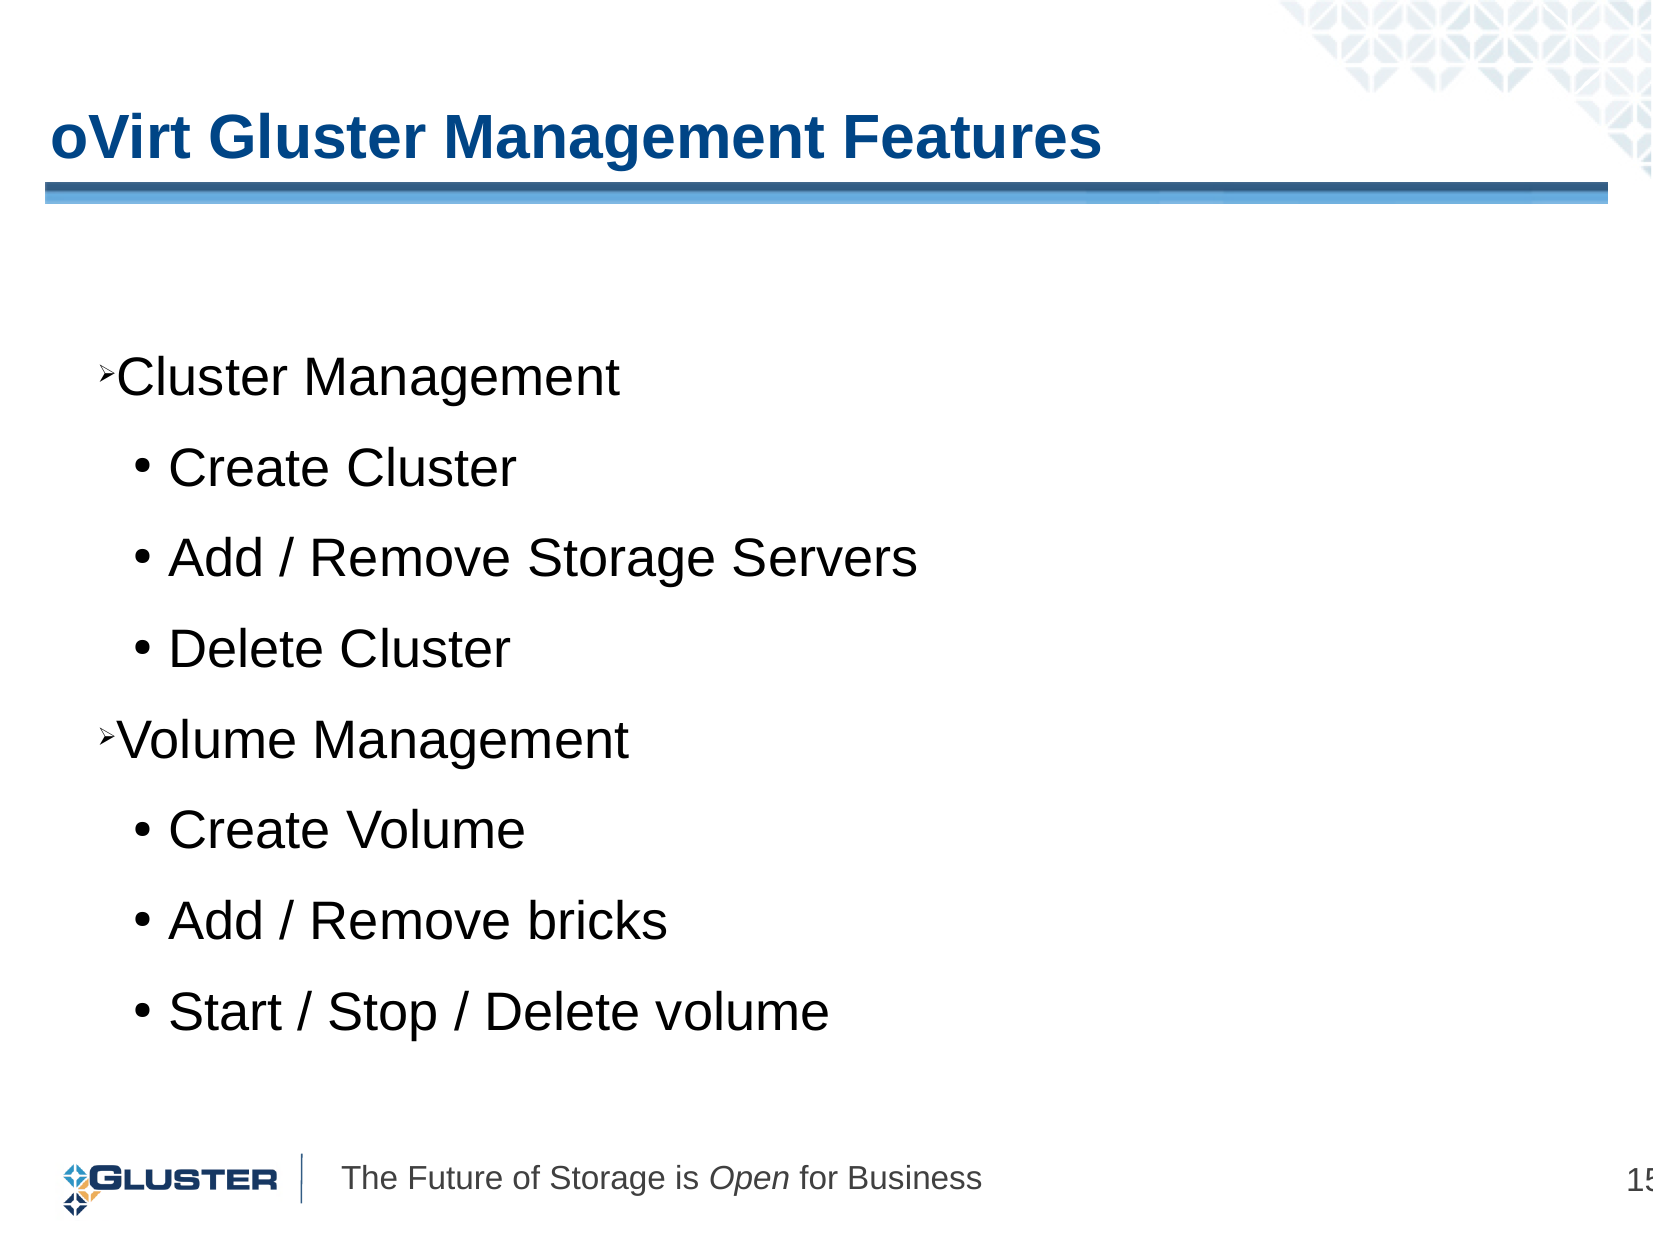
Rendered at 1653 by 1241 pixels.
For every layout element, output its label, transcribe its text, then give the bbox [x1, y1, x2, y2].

text_box oVirt Gluster Management Features [35, 94, 1119, 180]
picture [45, 0, 1652, 204]
text_box Cluster Management Create Cluster Add / Remove Storage Servers Delete Cluster Volume Management Create Volume Add / Remove bricks Start / Stop / Delete volume [82, 248, 1471, 1241]
picture [38, 1145, 82, 1237]
